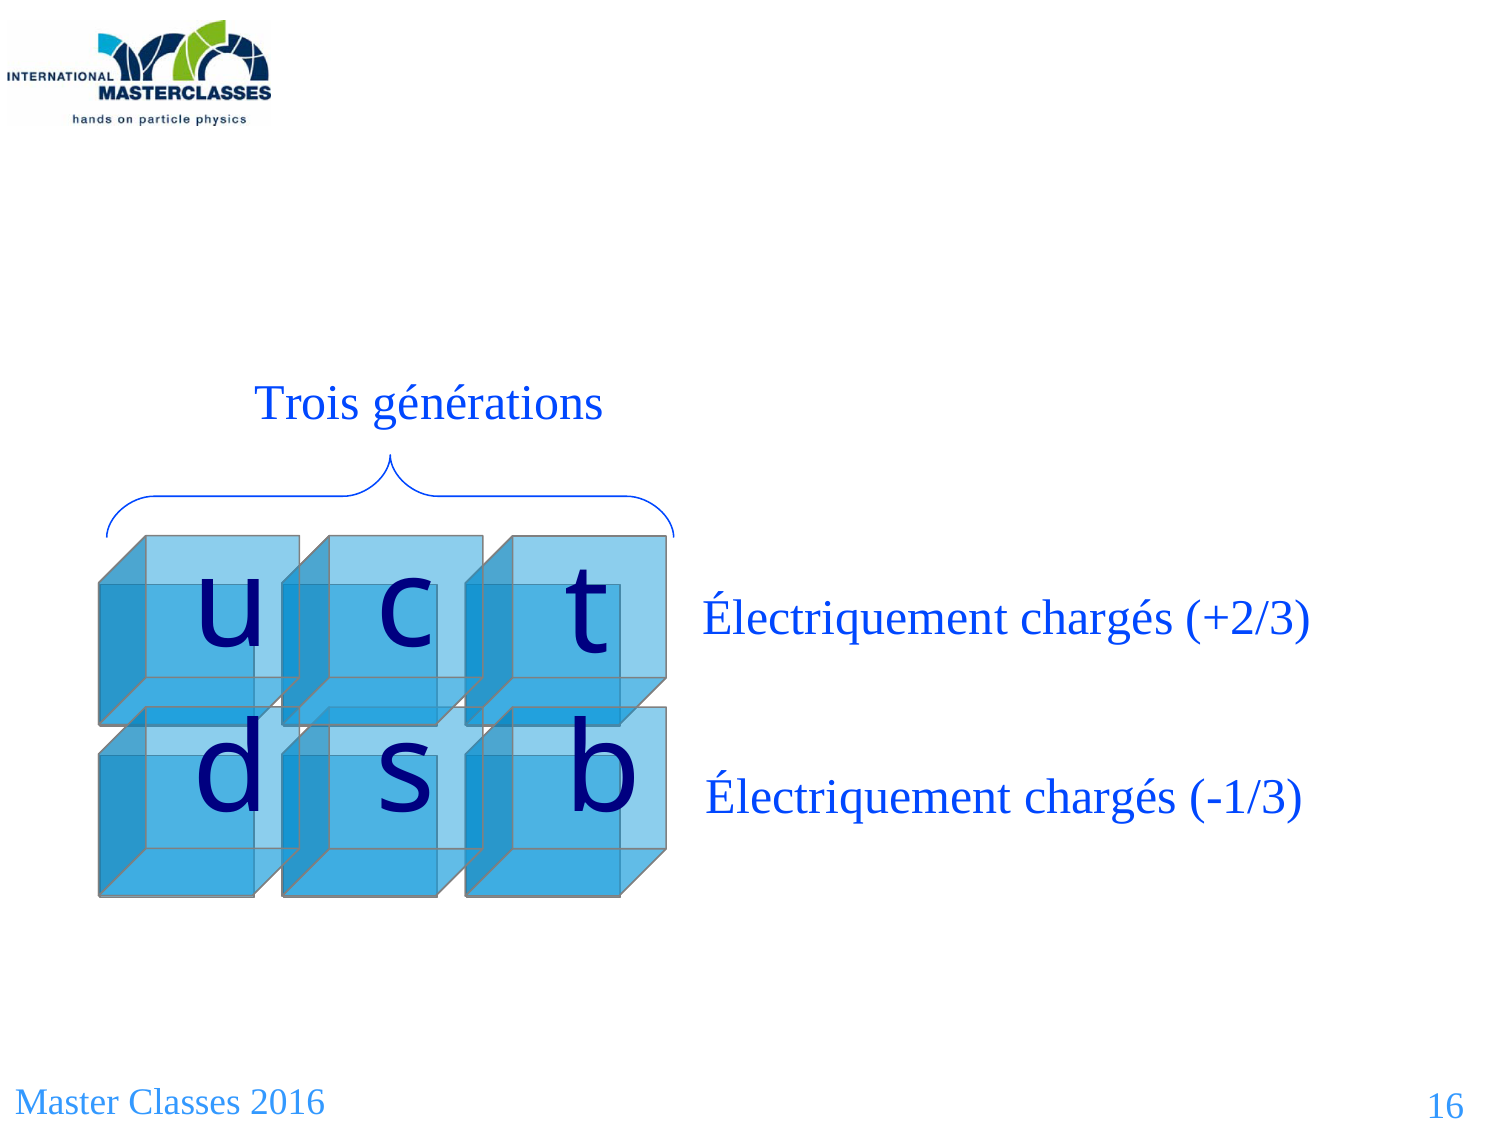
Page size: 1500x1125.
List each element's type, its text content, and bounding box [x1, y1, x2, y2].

text_box Trois générations [240, 362, 620, 438]
text_box u [177, 513, 278, 679]
text_box b [549, 679, 650, 845]
text_box Électriquement chargés (-1/3) [690, 755, 1459, 896]
text_box [617, 535, 667, 677]
text_box c [360, 513, 454, 679]
text_box [98, 535, 667, 898]
text_box s [360, 679, 454, 845]
text_box Électriquement chargés (+2/3) [687, 576, 1456, 717]
text_box t [549, 519, 617, 685]
text_box d [177, 679, 278, 845]
picture [2, 10, 280, 130]
